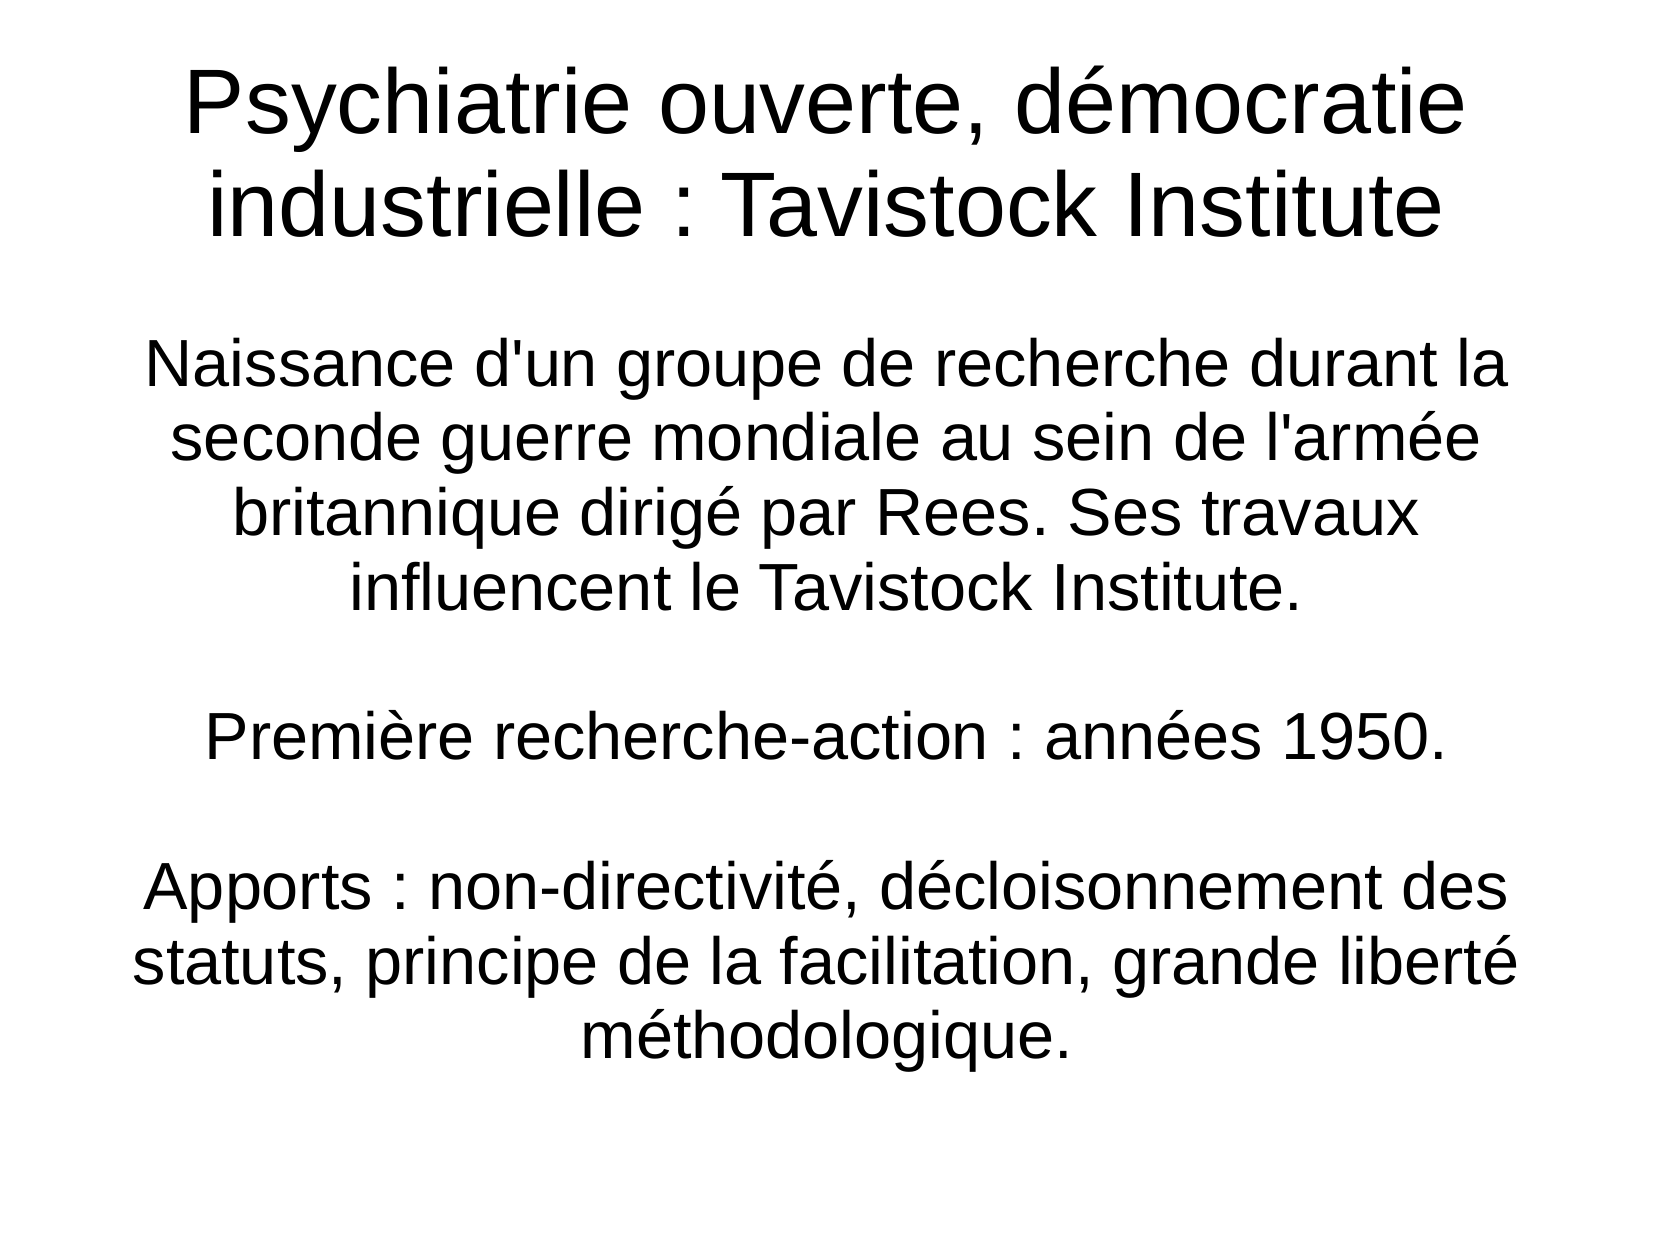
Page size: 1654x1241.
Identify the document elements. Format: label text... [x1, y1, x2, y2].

title Psychiatrie ouverte, démocratie industrielle : Tavistock Institute [82, 50, 1571, 256]
subtitle Naissance d'un groupe de recherche durant la seconde guerre mondiale au sein de l'armée britannique dirigé par Rees. Ses travaux influencent le Tavistock Institute. Première recherche-action : années 1950. Apports : non-directivité, décloisonnement des statuts, principe de la facilitation, grande liberté méthodologique. [82, 297, 1571, 1102]
